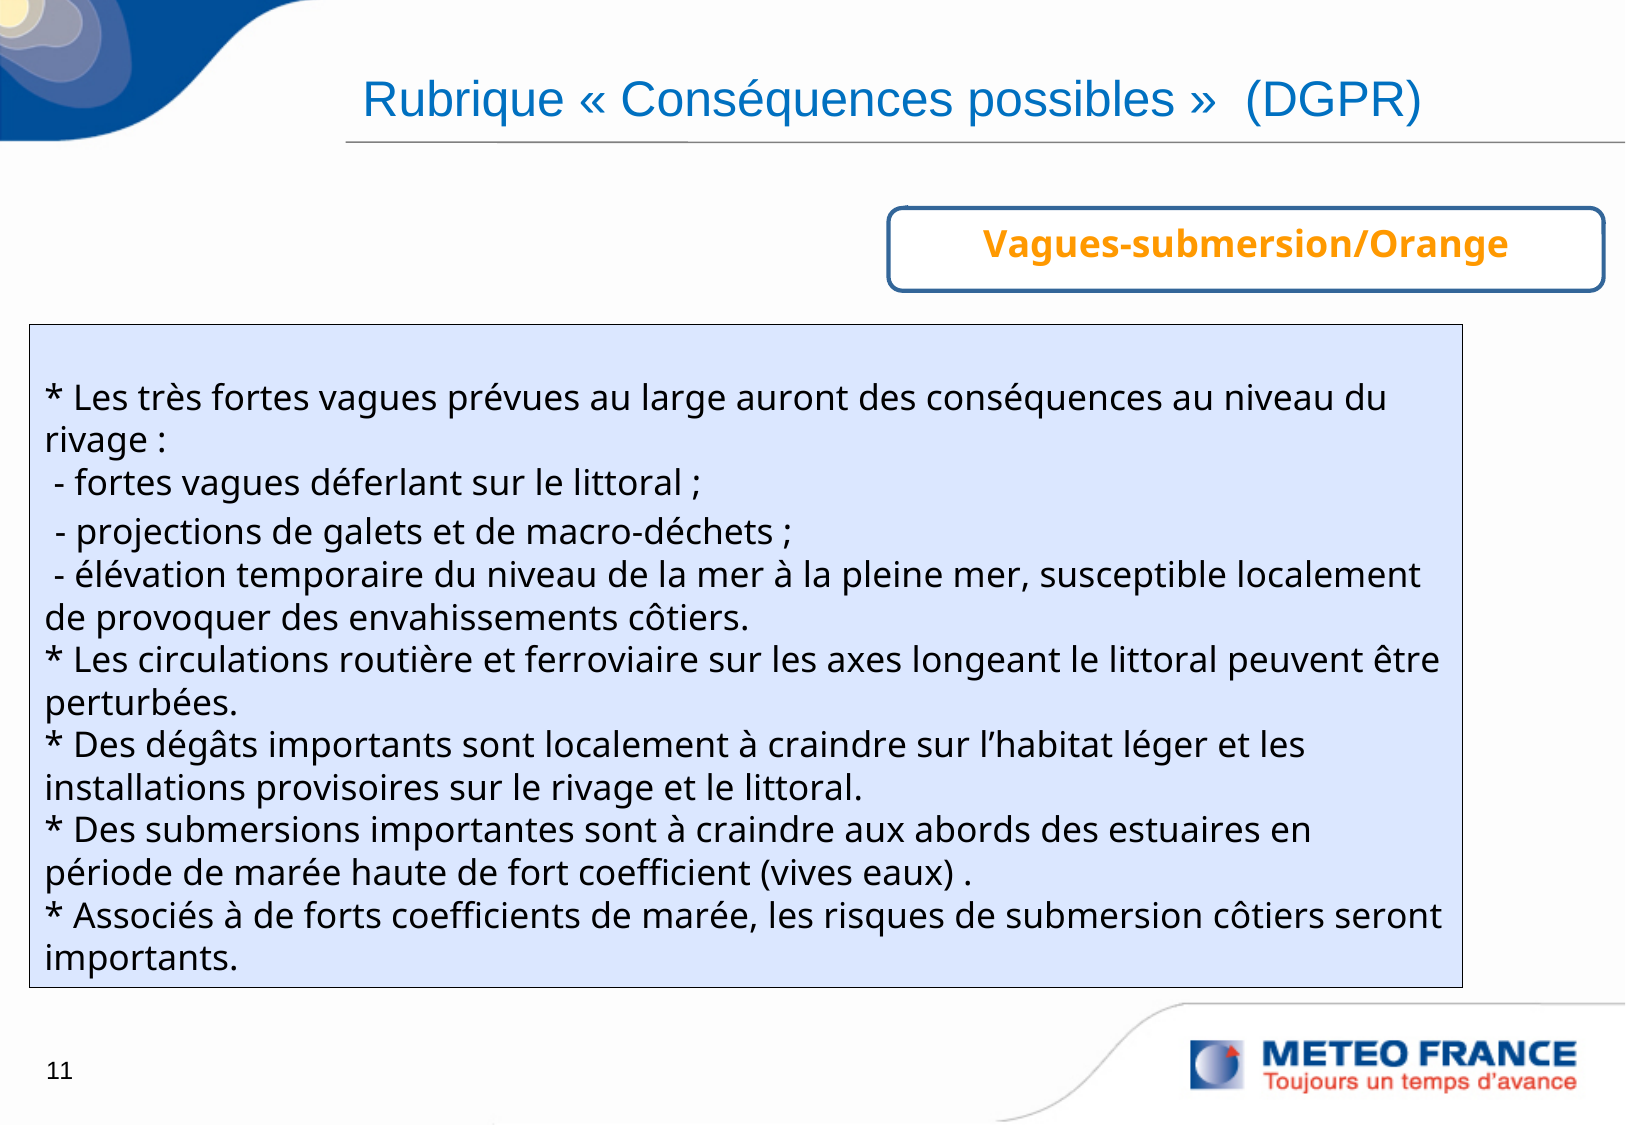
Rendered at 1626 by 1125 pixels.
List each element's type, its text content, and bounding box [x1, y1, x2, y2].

picture [0, 0, 1626, 1125]
text_box Vagues-submersion/Orange [888, 207, 1604, 291]
title Rubrique « Conséquences possibles » (DGPR) [347, 64, 1626, 139]
text_box * Les très fortes vagues prévues au large auront des conséquences au niveau du rivage : - fortes vagues déferlant sur le littoral ; - projections de galets et de macro-déchets ; - élévation temporaire du niveau de la mer à la pleine mer, susceptible localement de provoquer des envahissements côtiers. * Les circulations routière et ferroviaire sur les axes longeant le littoral peuvent être perturbées. * Des dégâts importants sont localement à craindre sur l’habitat léger et les installations provisoires sur le rivage et le littoral. * Des submersions importantes sont à craindre aux abords des estuaires en période de marée haute de fort coefficient (vives eaux) . * Associés à de forts coefficients de marée, les risques de submersion côtiers seront importants. [29, 324, 1463, 988]
